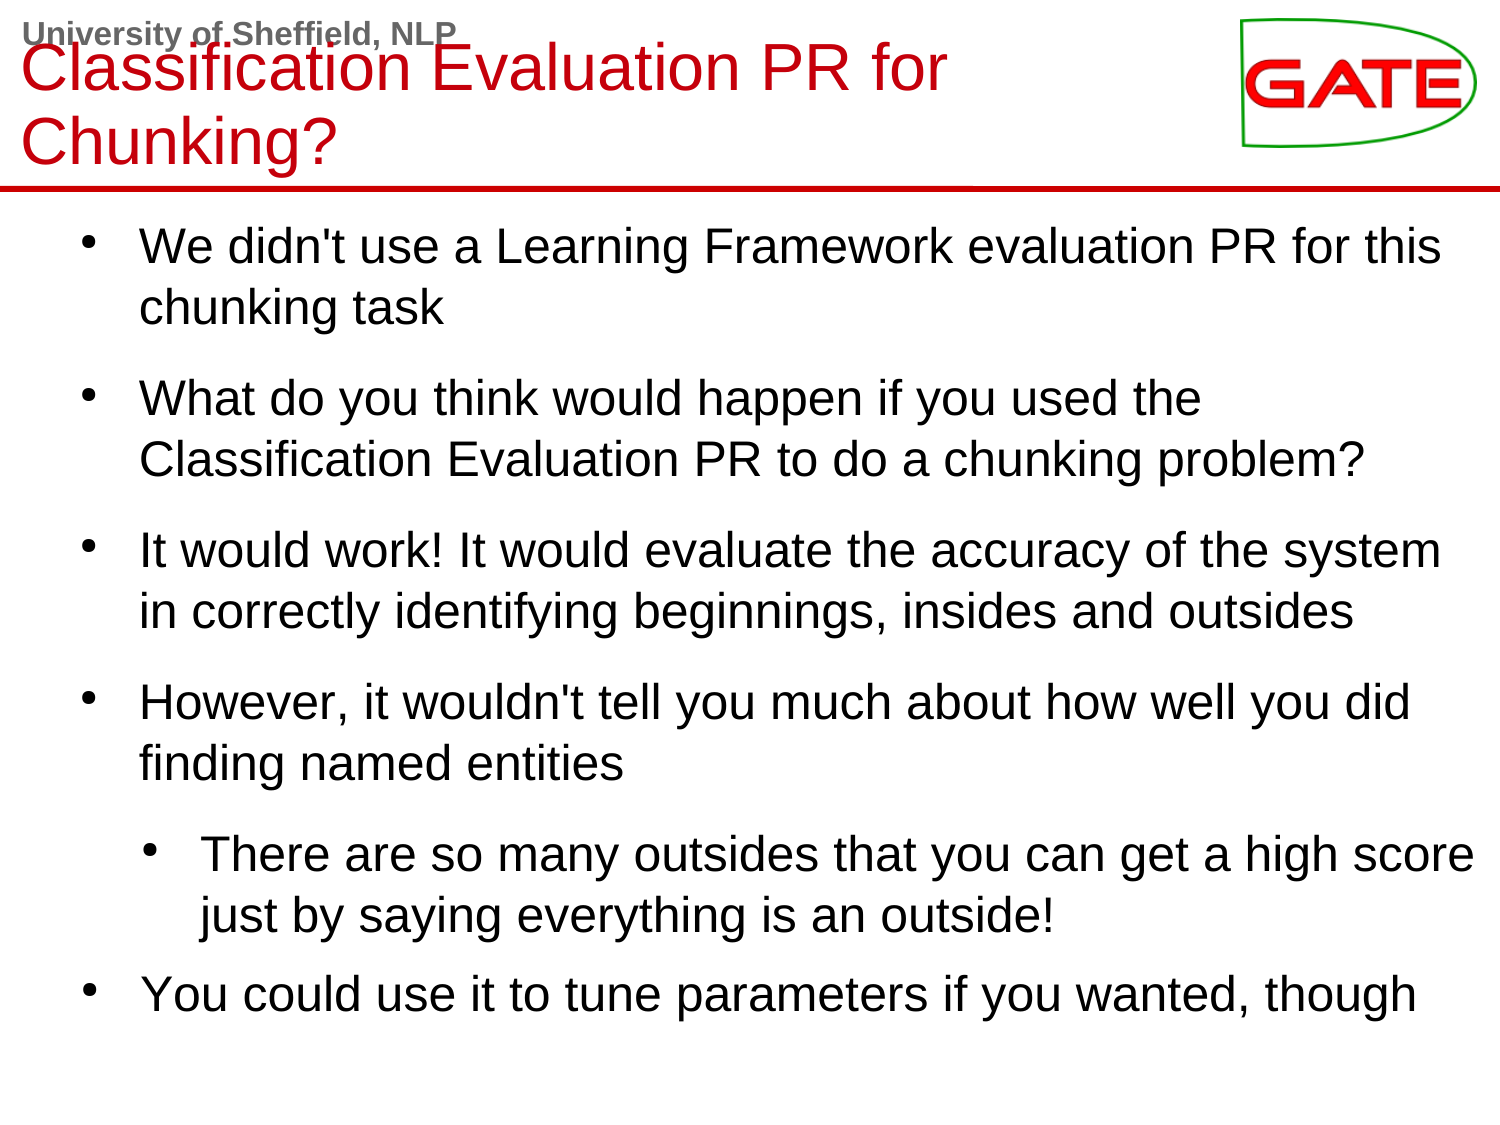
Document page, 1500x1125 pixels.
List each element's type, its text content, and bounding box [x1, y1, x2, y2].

list We didn't use a Learning Framework evaluation PR for this chunking task What do you think would happen if you used the Classification Evaluation PR to do a chunking problem? It would work! It would evaluate the accuracy of the system in correctly identifying beginnings, insides and outsides However, it wouldn't tell you much about how well you did finding named entities There are so many outsides that you can get a high score just by saying everything is an outside! You could use it to tune parameters if you wanted, though [23, 212, 1477, 1063]
title Classification Evaluation PR for Chunking? [20, 27, 1240, 183]
picture [1240, 18, 1477, 148]
